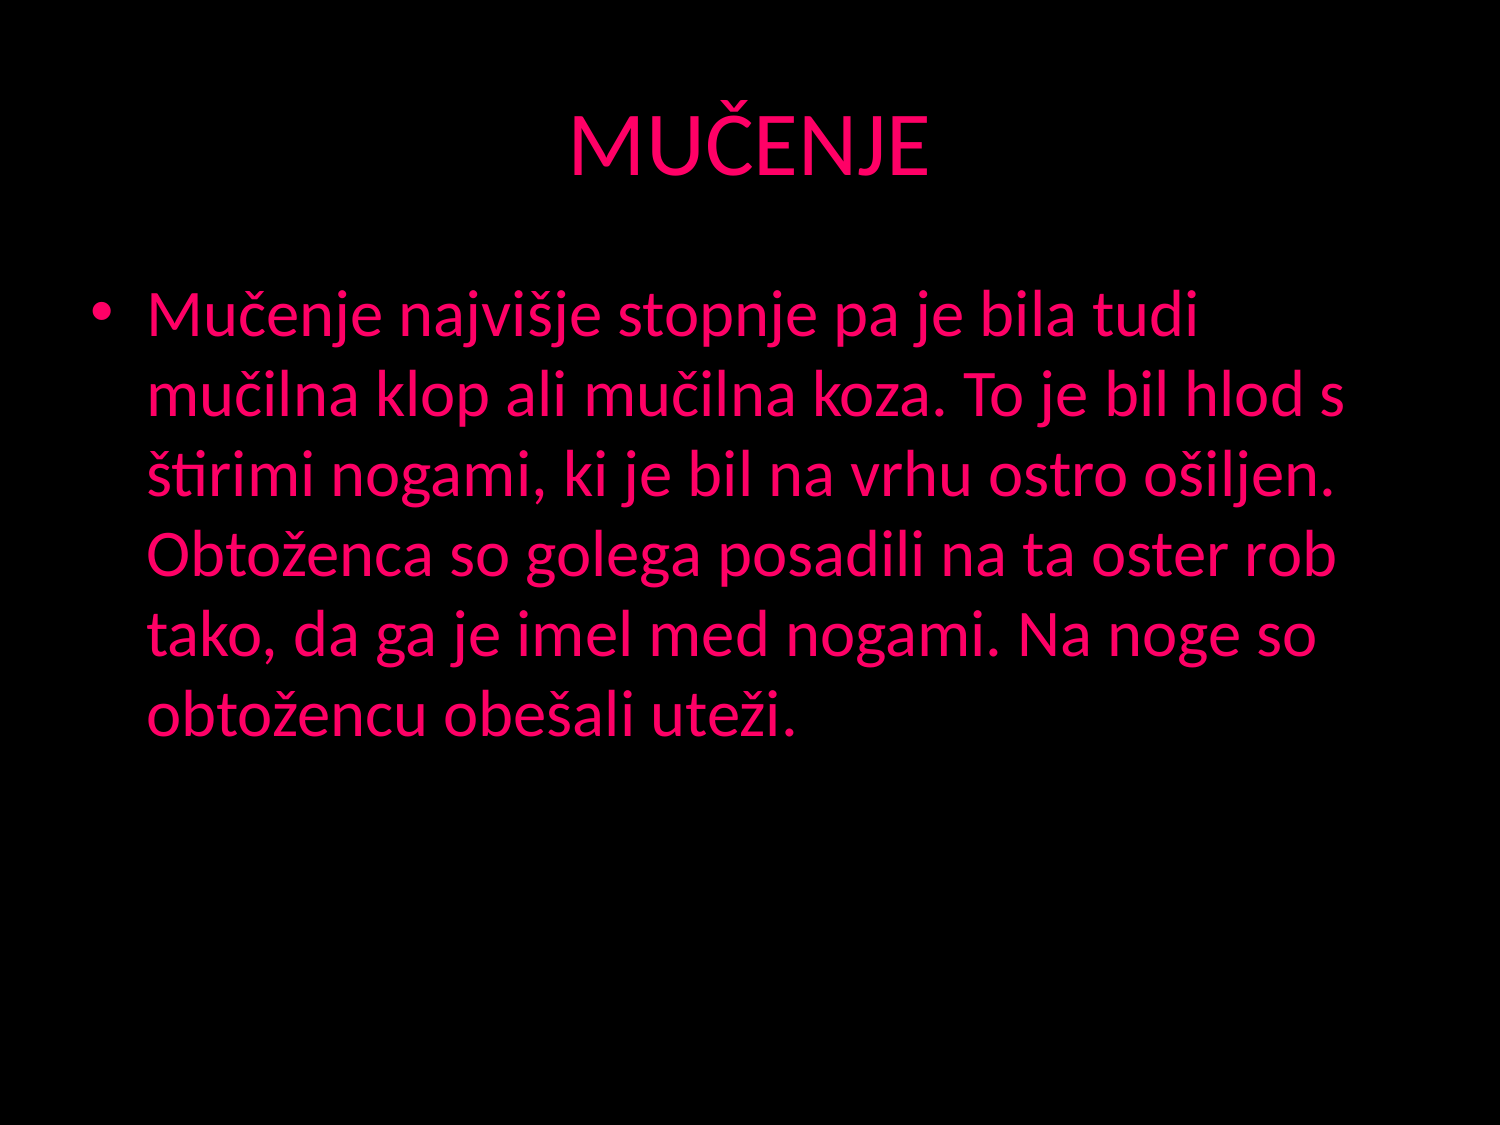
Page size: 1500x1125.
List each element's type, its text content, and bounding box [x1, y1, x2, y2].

title MUČENJE [75, 45, 1425, 233]
list Mučenje najvišje stopnje pa je bila tudi mučilna klop ali mučilna koza. To je bil hlod s štirimi nogami, ki je bil na vrhu ostro ošiljen. Obtoženca so golega posadili na ta oster rob tako, da ga je imel med nogami. Na noge so obtožencu obešali uteži. [75, 262, 1425, 1005]
